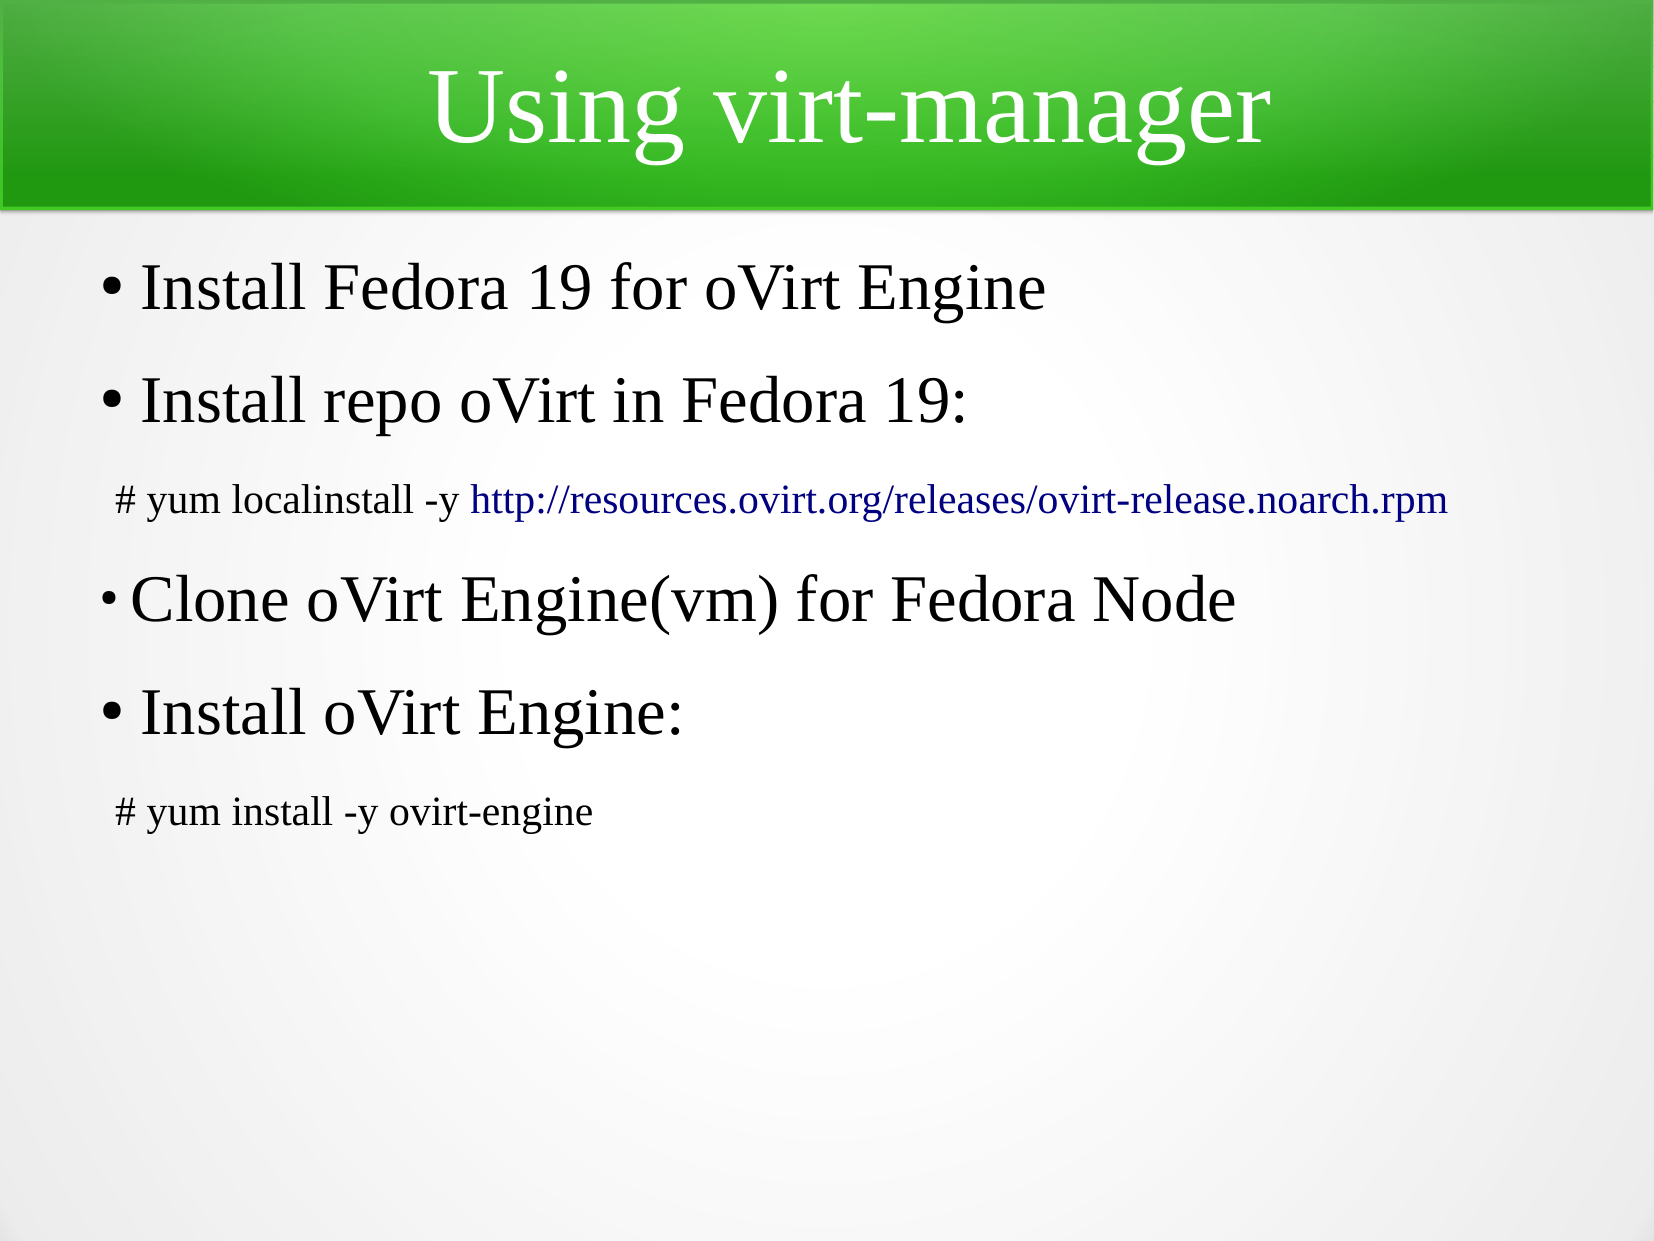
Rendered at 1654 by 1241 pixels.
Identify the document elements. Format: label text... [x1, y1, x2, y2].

title Using virt-manager [86, 11, 1576, 200]
list Install Fedora 19 for oVirt Engine Install repo oVirt in Fedora 19: # yum localinstall -y http://resources.ovirt.org/releases/ovirt-release.noarch.rpm Clone oVirt Engine(vm) for Fedora Node Install oVirt Engine: # yum install -y ovirt-engine [82, 249, 1538, 1163]
